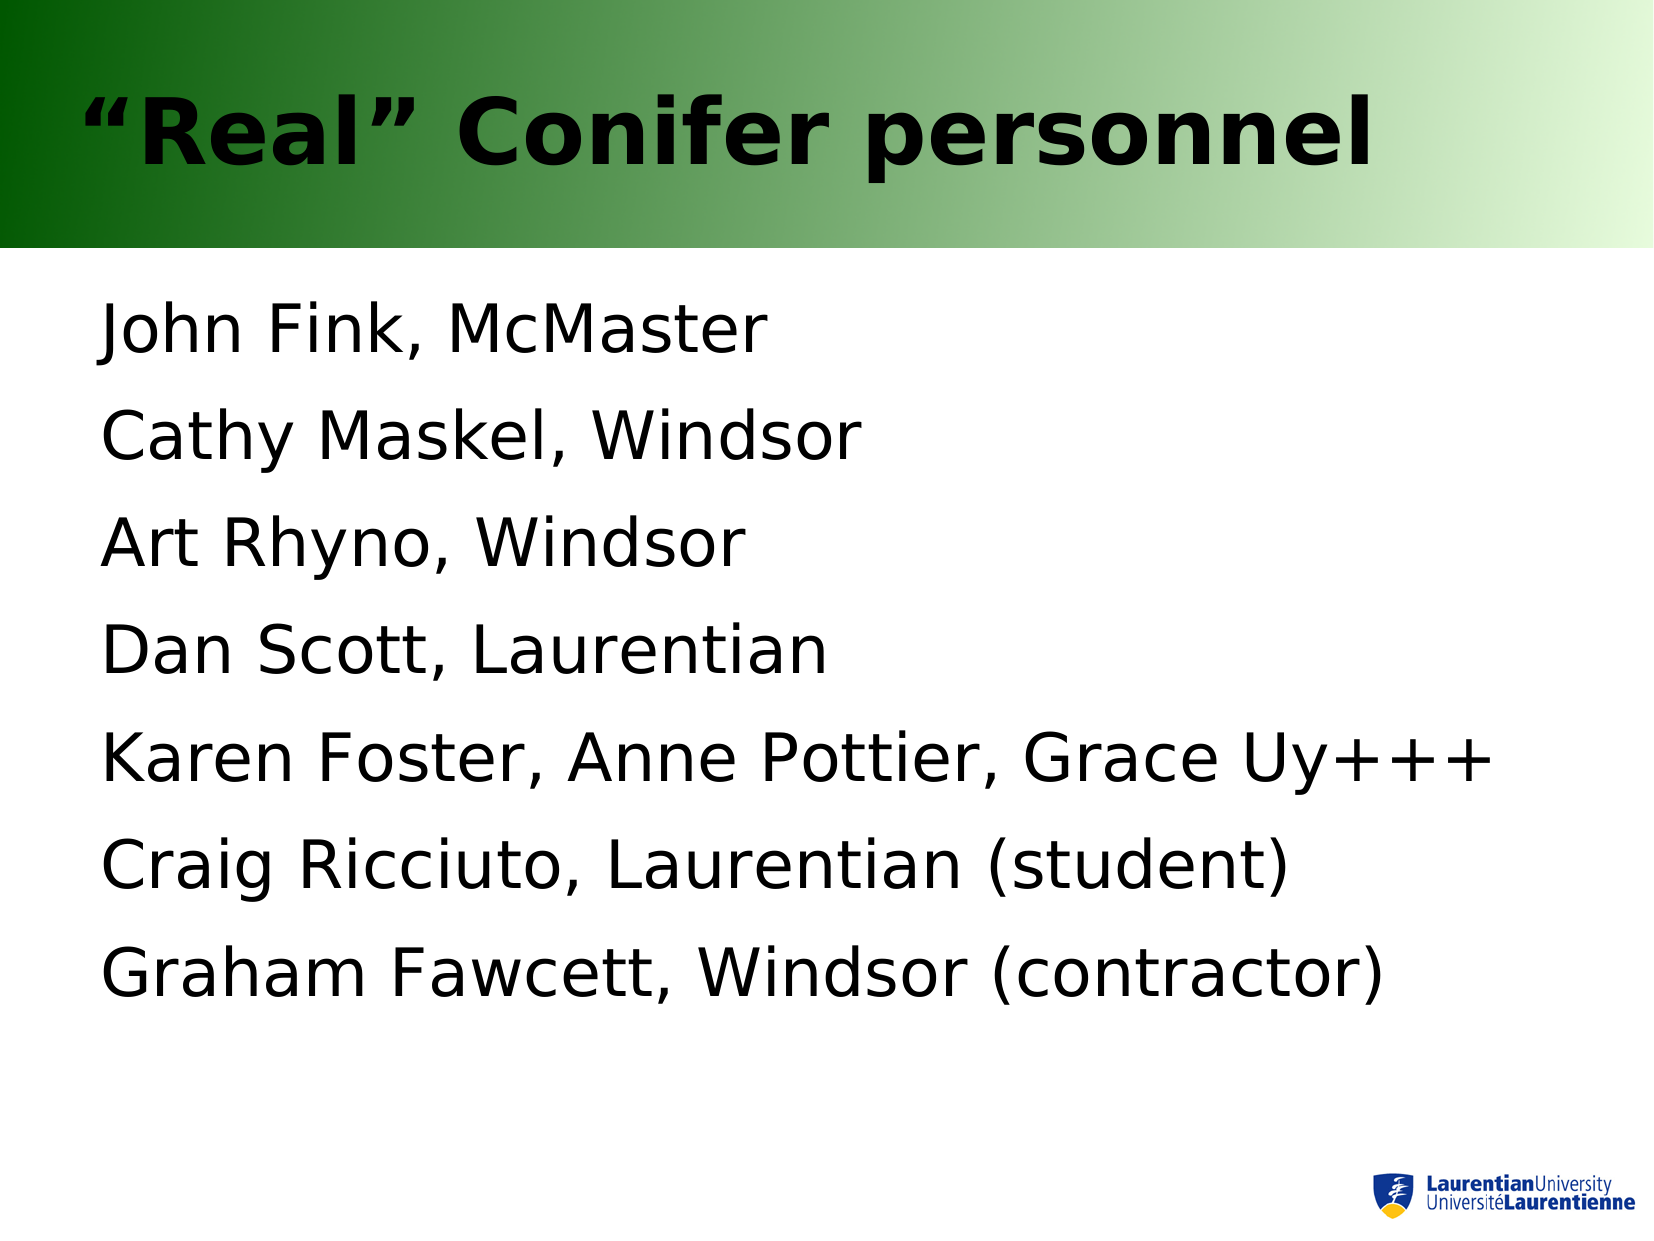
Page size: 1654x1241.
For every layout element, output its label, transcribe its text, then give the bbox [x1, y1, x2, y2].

picture [0, 0, 1654, 248]
picture [1353, 1153, 1654, 1238]
list John Fink, McMaster Cathy Maskel, Windsor Art Rhyno, Windsor Dan Scott, Laurentian Karen Foster, Anne Pottier, Grace Uy+++ Craig Ricciuto, Laurentian (student) Graham Fawcett, Windsor (contractor) [82, 290, 1571, 1094]
title “Real” Conifer personnel [76, 36, 1565, 229]
